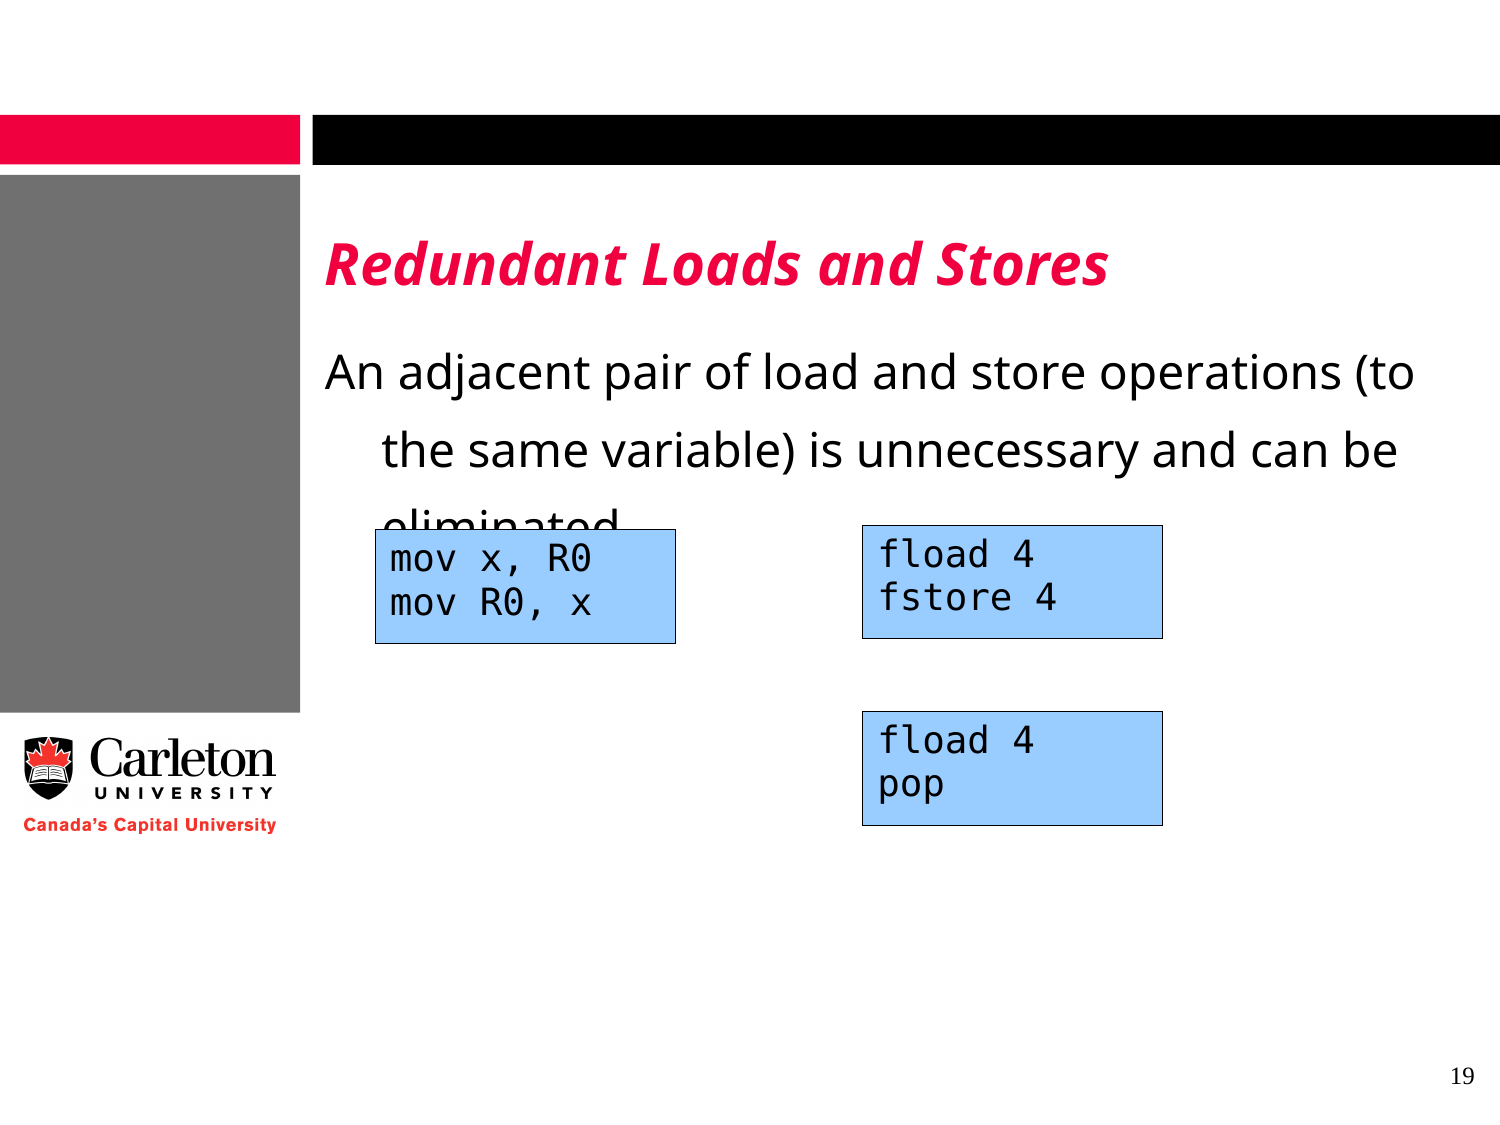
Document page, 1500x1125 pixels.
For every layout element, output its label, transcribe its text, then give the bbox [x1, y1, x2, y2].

title Redundant Loads and Stores [324, 194, 1450, 324]
list An adjacent pair of load and store operations (to the same variable) is unnecessary and can be eliminated [324, 324, 1450, 1036]
text_box mov x, R0 mov R0, x [375, 529, 676, 644]
text_box fload 4 fstore 4 [862, 525, 1163, 639]
text_box fload 4 pop [862, 711, 1163, 826]
picture [24, 737, 276, 834]
